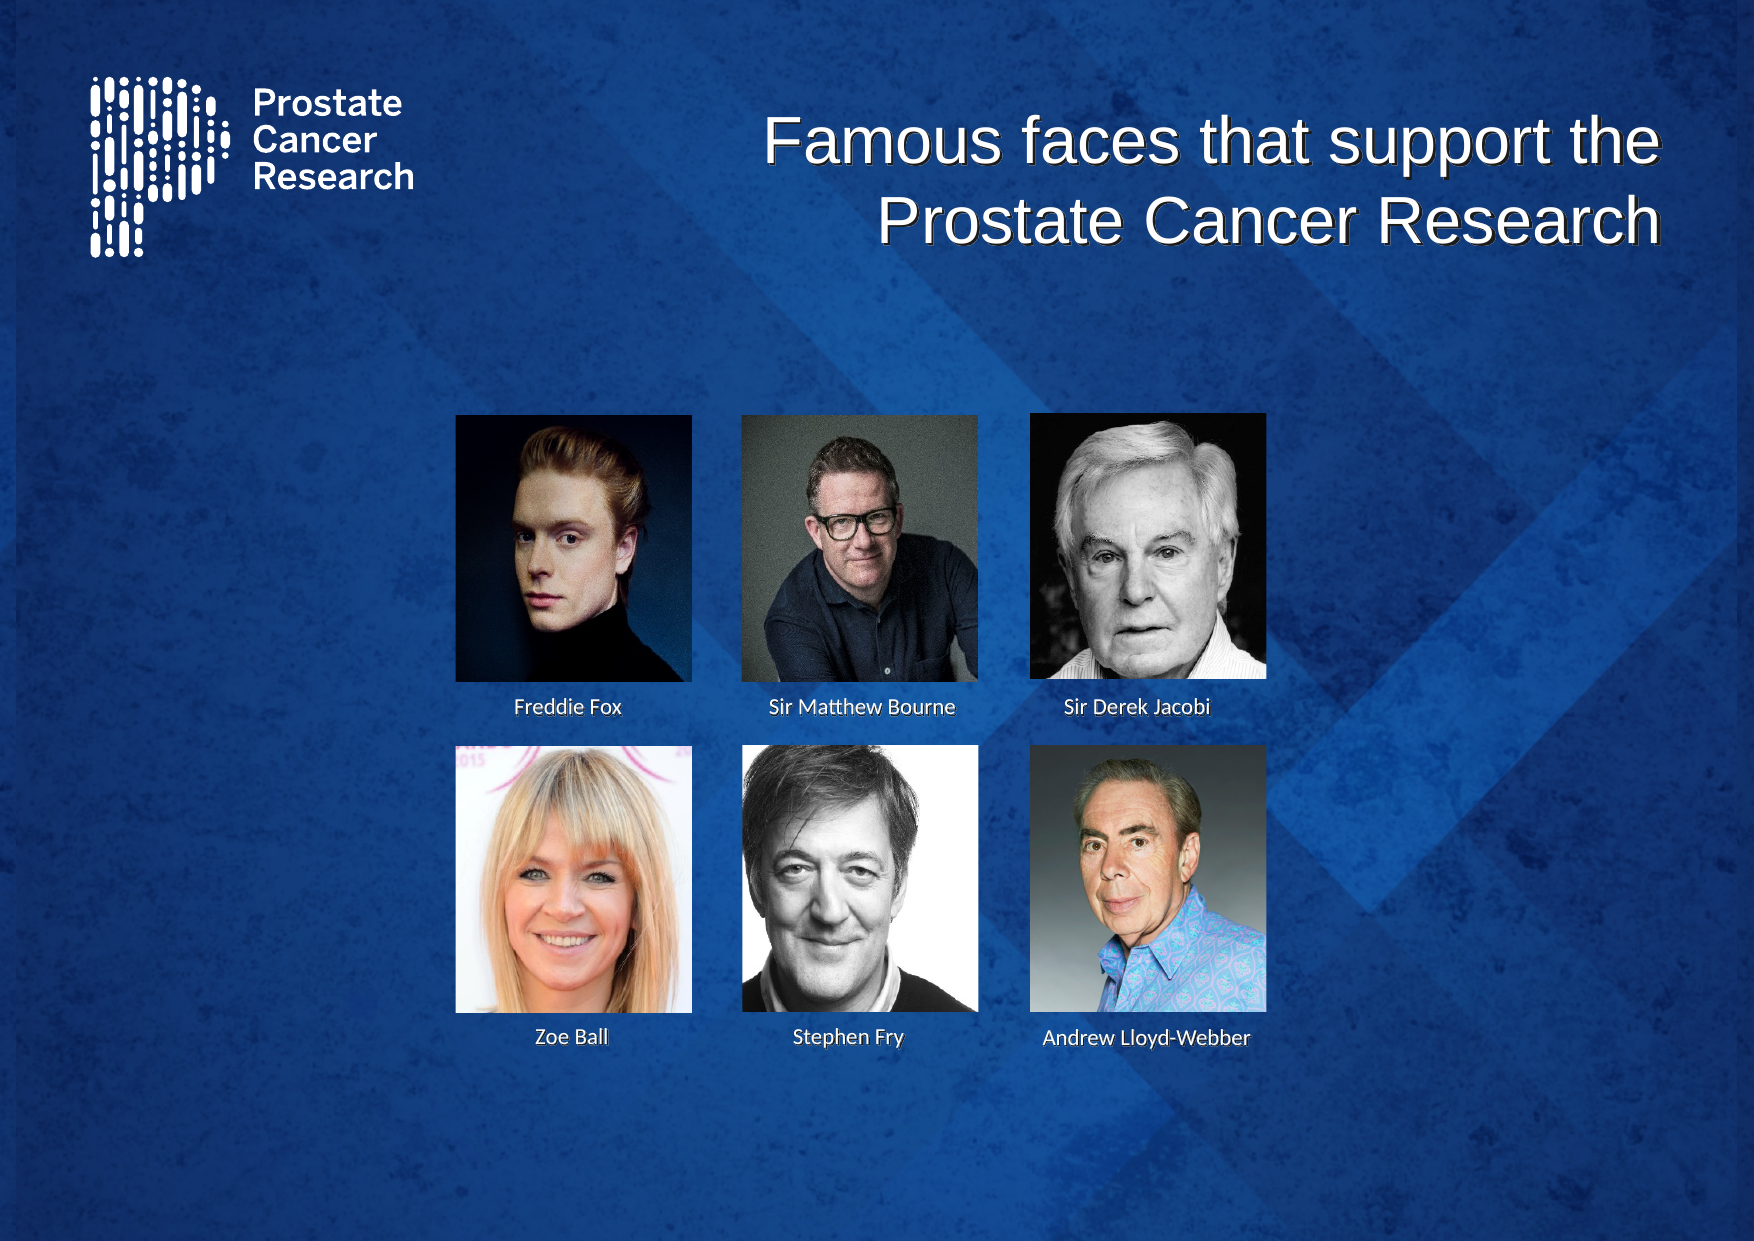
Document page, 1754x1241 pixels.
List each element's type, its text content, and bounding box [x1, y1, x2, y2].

text_box Andrew Lloyd-Webber [1027, 1014, 1267, 1058]
text_box Sir Derek Jacobi [1022, 684, 1252, 727]
text_box Freddie Fox [448, 684, 688, 727]
picture [0, 0, 1754, 1241]
text_box Stephen Fry [729, 1014, 968, 1057]
text_box Sir Matthew Bourne [744, 684, 981, 727]
text_box Zoe Ball [452, 1014, 692, 1057]
text_box Famous faces that support the Prostate Cancer Research [472, 89, 1678, 265]
